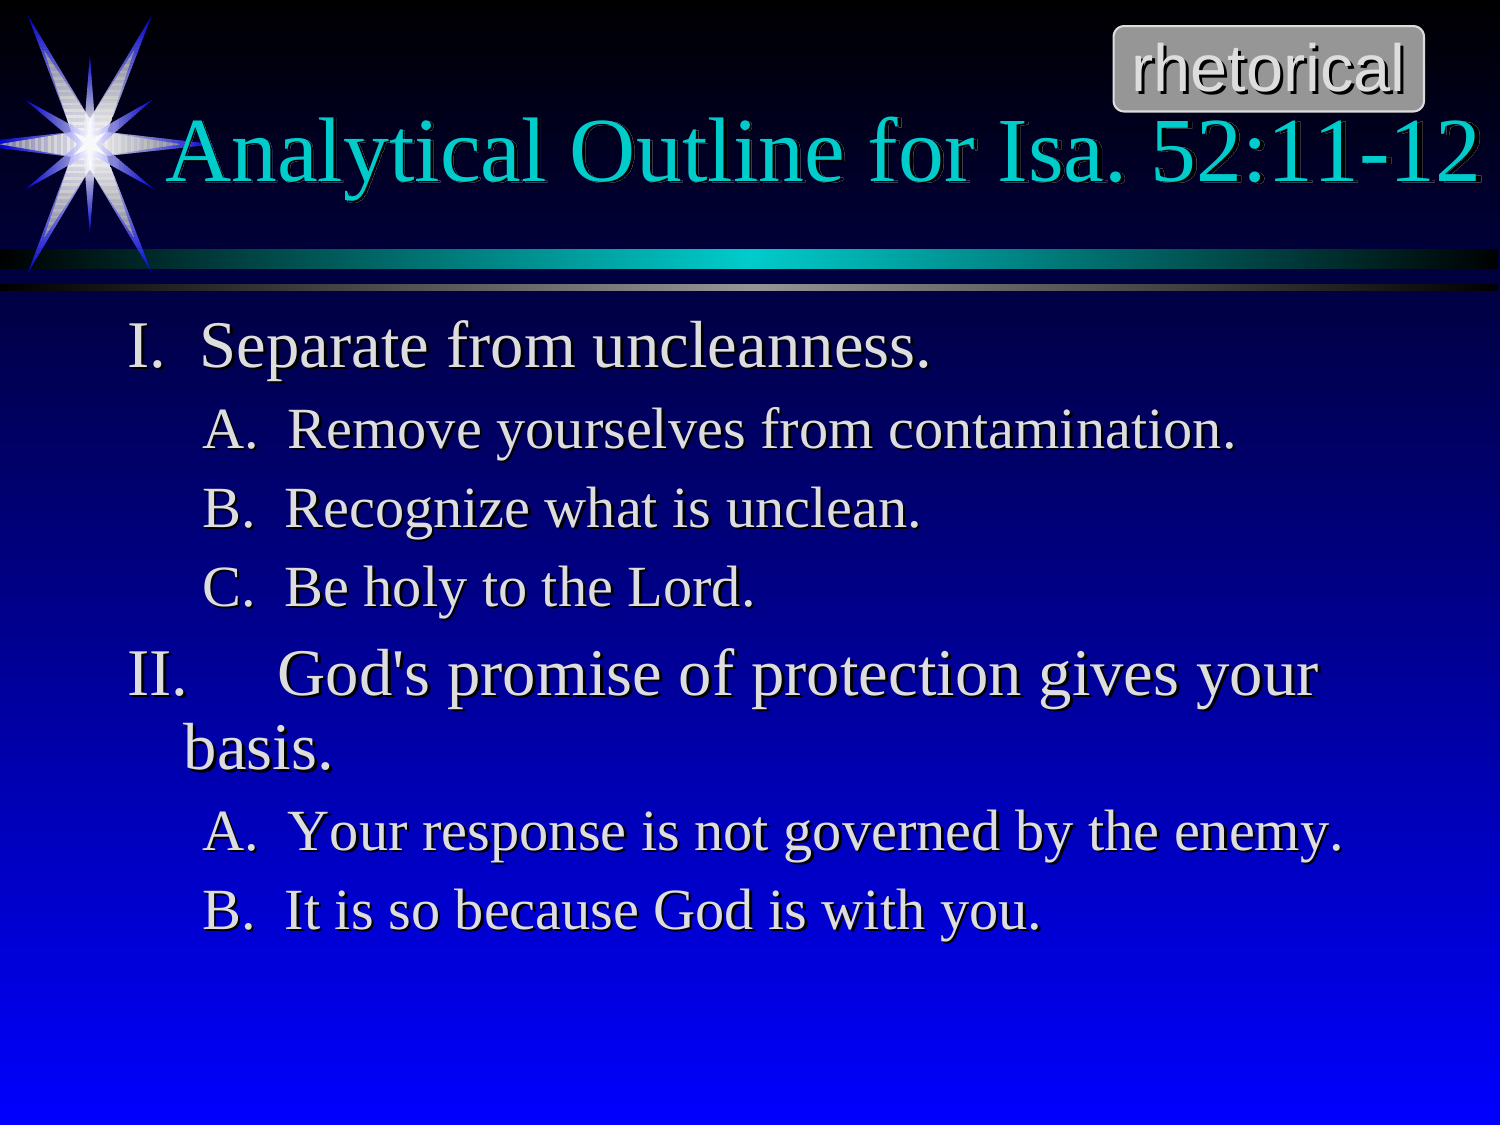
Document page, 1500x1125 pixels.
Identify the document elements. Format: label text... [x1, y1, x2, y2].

title Analytical Outline for Isa. 52:11-12 [150, 56, 1500, 244]
text_box rhetorical [1113, 26, 1424, 112]
list I. Separate from uncleanness. A. Remove yourselves from contamination. B. Recognize what is unclean. C. Be holy to the Lord. II. God's promise of protection gives your basis. A. Your response is not governed by the enemy. B. It is so because God is with you. [112, 299, 1500, 1113]
